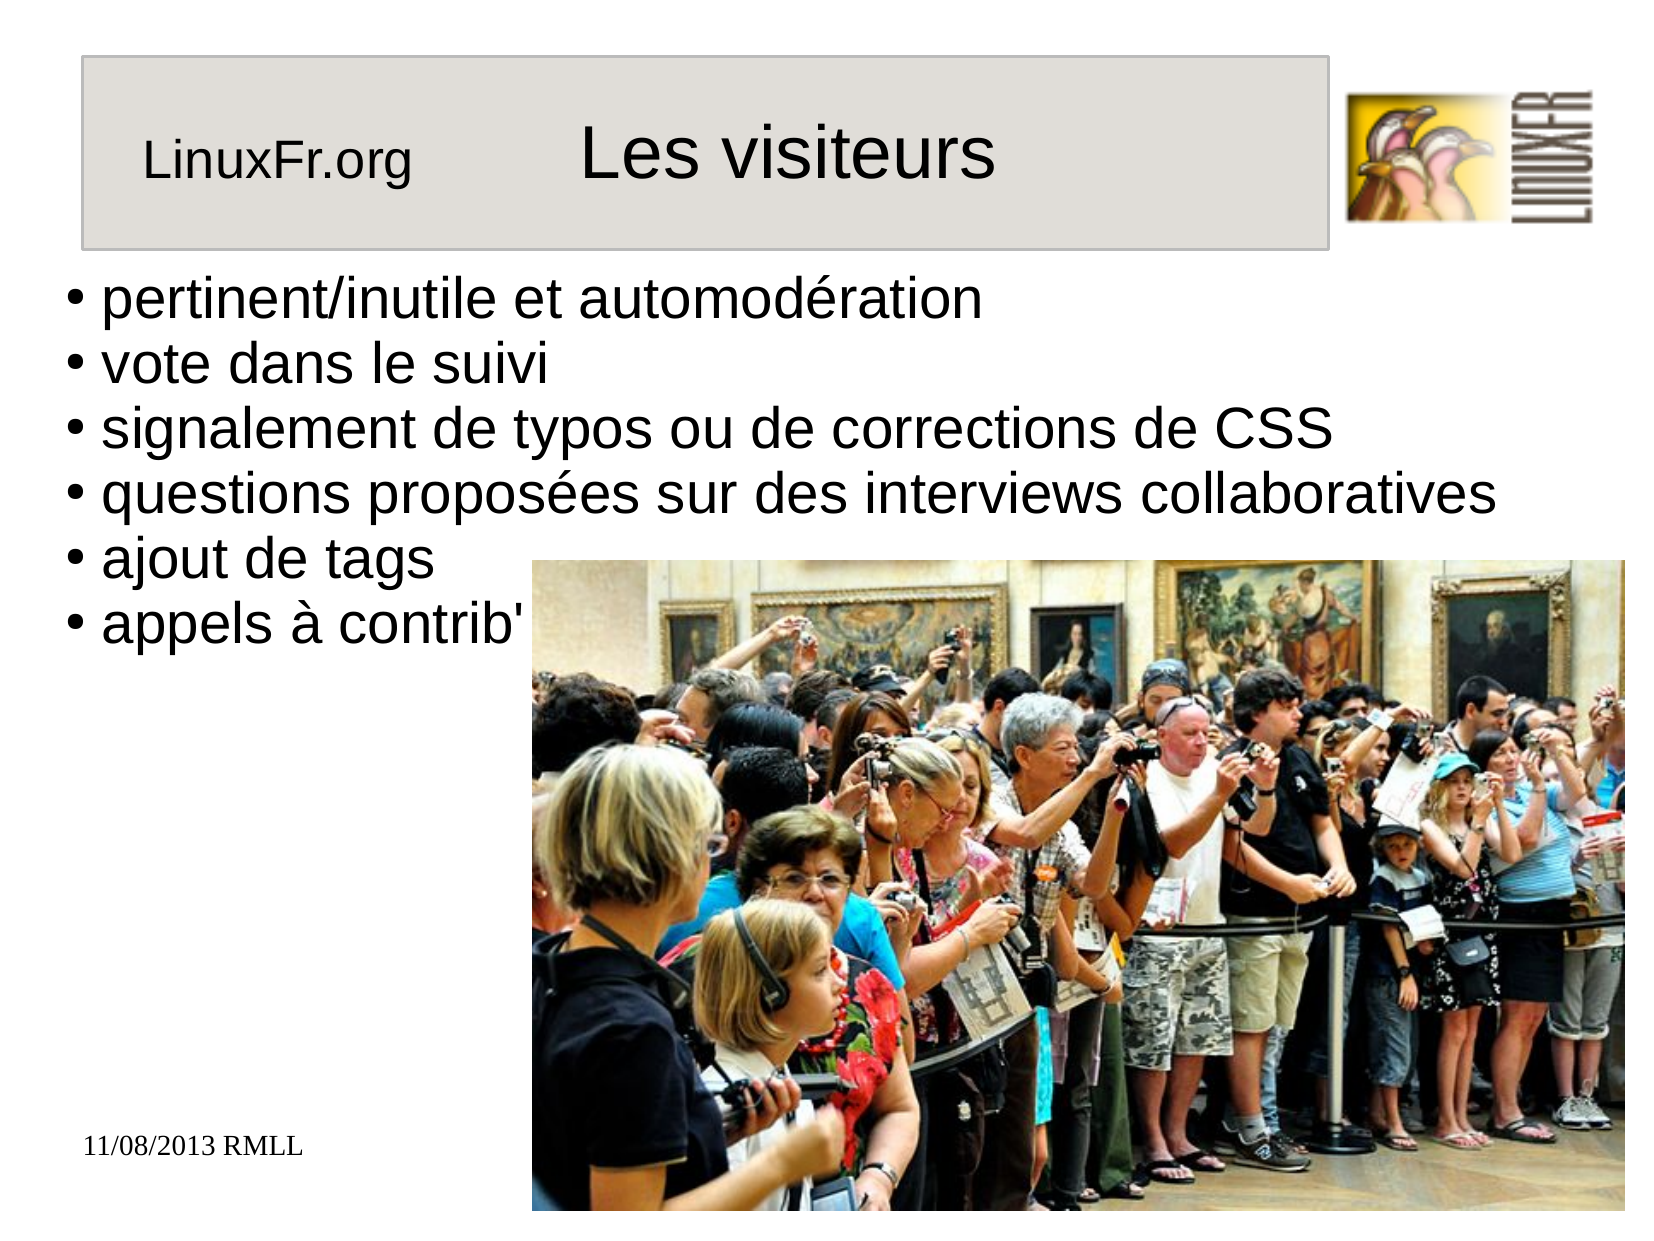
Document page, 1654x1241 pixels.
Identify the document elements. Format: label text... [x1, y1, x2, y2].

subtitle pertinent/inutile et automodération vote dans le suivi signalement de typos ou de corrections de CSS questions proposées sur des interviews collaboratives ajout de tags appels à contrib' [29, 265, 1595, 886]
picture [532, 560, 1625, 1211]
picture [1341, 88, 1601, 229]
title LinuxFr.org Les visiteurs [82, 56, 1329, 250]
